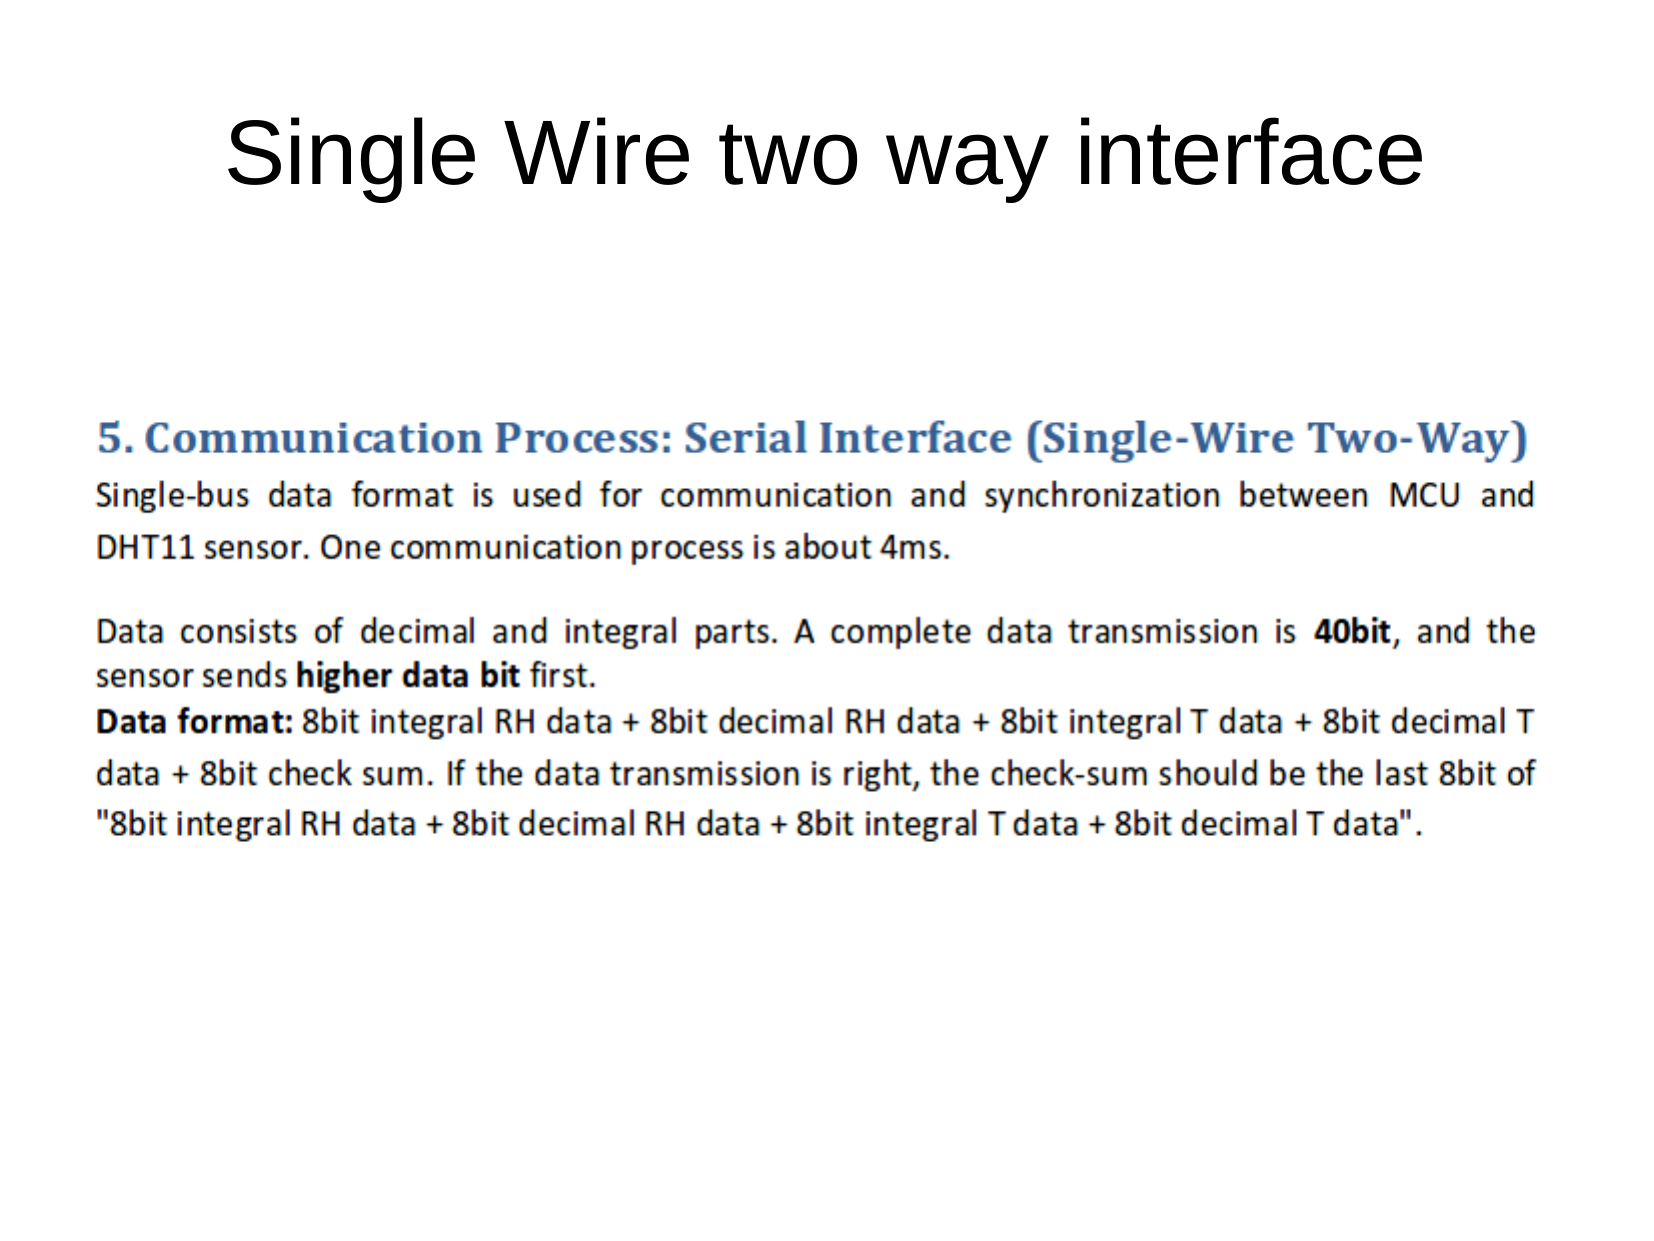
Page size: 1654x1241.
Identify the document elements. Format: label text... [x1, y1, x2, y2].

title Single Wire two way interface [82, 49, 1571, 257]
picture [82, 391, 1571, 908]
